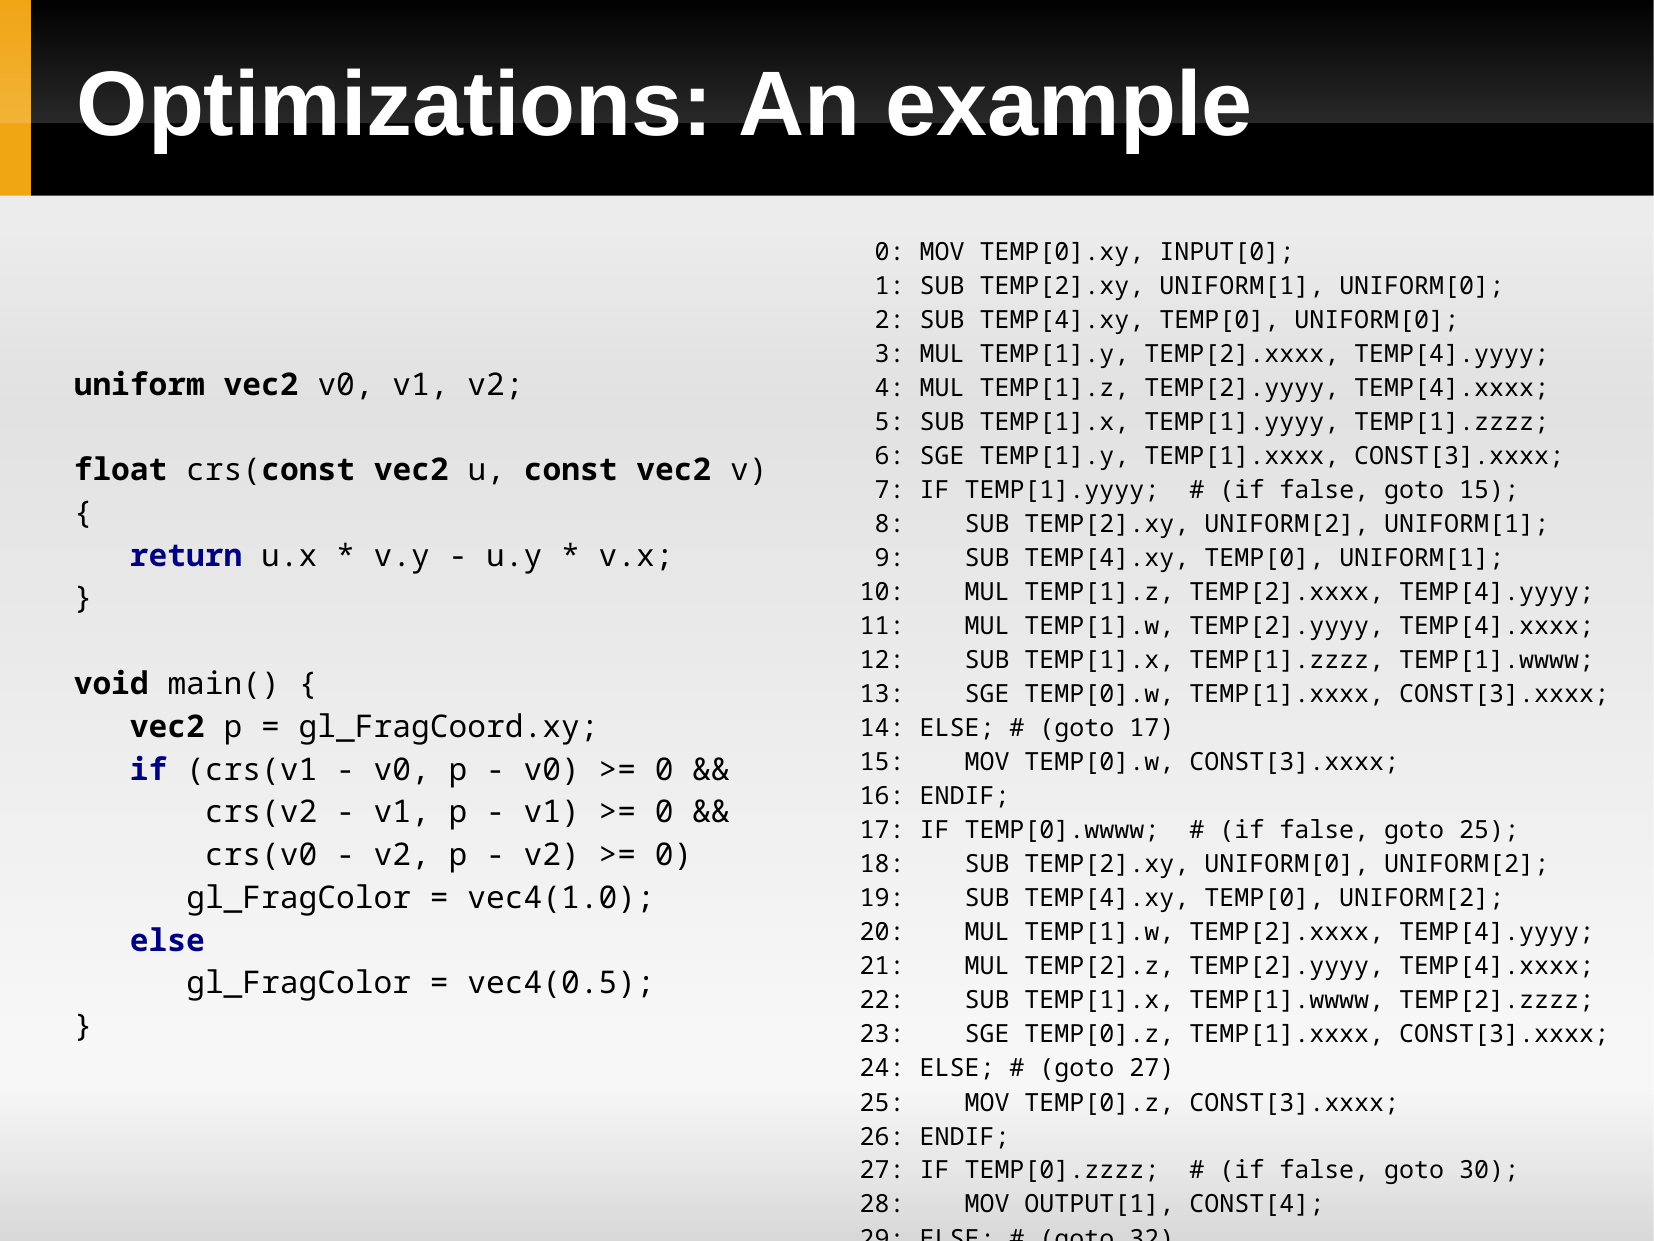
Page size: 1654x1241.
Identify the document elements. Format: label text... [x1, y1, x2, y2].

title Optimizations: An example [76, 0, 1565, 208]
picture [0, 0, 1654, 1241]
text_box 0: MOV TEMP[0].xy, INPUT[0]; 1: SUB TEMP[2].xy, UNIFORM[1], UNIFORM[0]; 2: SUB TEMP[4].xy, TEMP[0], UNIFORM[0]; 3: MUL TEMP[1].y, TEMP[2].xxxx, TEMP[4].yyyy; 4: MUL TEMP[1].z, TEMP[2].yyyy, TEMP[4].xxxx; 5: SUB TEMP[1].x, TEMP[1].yyyy, TEMP[1].zzzz; 6: SGE TEMP[1].y, TEMP[1].xxxx, CONST[3].xxxx; 7: IF TEMP[1].yyyy; # (if false, goto 15); 8: SUB TEMP[2].xy, UNIFORM[2], UNIFORM[1]; 9: SUB TEMP[4].xy, TEMP[0], UNIFORM[1]; 10: MUL TEMP[1].z, TEMP[2].xxxx, TEMP[4].yyyy; 11: MUL TEMP[1].w, TEMP[2].yyyy, TEMP[4].xxxx; 12: SUB TEMP[1].x, TEMP[1].zzzz, TEMP[1].wwww; 13: SGE TEMP[0].w, TEMP[1].xxxx, CONST[3].xxxx; 14: ELSE; # (goto 17) 15: MOV TEMP[0].w, CONST[3].xxxx; 16: ENDIF; 17: IF TEMP[0].wwww; # (if false, goto 25); 18: SUB TEMP[2].xy, UNIFORM[0], UNIFORM[2]; 19: SUB TEMP[4].xy, TEMP[0], UNIFORM[2]; 20: MUL TEMP[1].w, TEMP[2].xxxx, TEMP[4].yyyy; 21: MUL TEMP[2].z, TEMP[2].yyyy, TEMP[4].xxxx; 22: SUB TEMP[1].x, TEMP[1].wwww, TEMP[2].zzzz; 23: SGE TEMP[0].z, TEMP[1].xxxx, CONST[3].xxxx; 24: ELSE; # (goto 27) 25: MOV TEMP[0].z, CONST[3].xxxx; 26: ENDIF; 27: IF TEMP[0].zzzz; # (if false, goto 30); 28: MOV OUTPUT[1], CONST[4]; 29: ELSE; # (goto 32) 30: MOV OUTPUT[1], CONST[5]; 31: ENDIF; 32: END [826, 223, 1648, 1241]
text_box uniform vec2 v0, v1, v2; float crs(const vec2 u, const vec2 v) { return u.x * v.y - u.y * v.x; } void main() { vec2 p = gl_FragCoord.xy; if (crs(v1 - v0, p - v0) >= 0 && crs(v2 - v1, p - v1) >= 0 && crs(v0 - v2, p - v2) >= 0) gl_FragColor = vec4(1.0); else gl_FragColor = vec4(0.5); } [59, 354, 798, 989]
